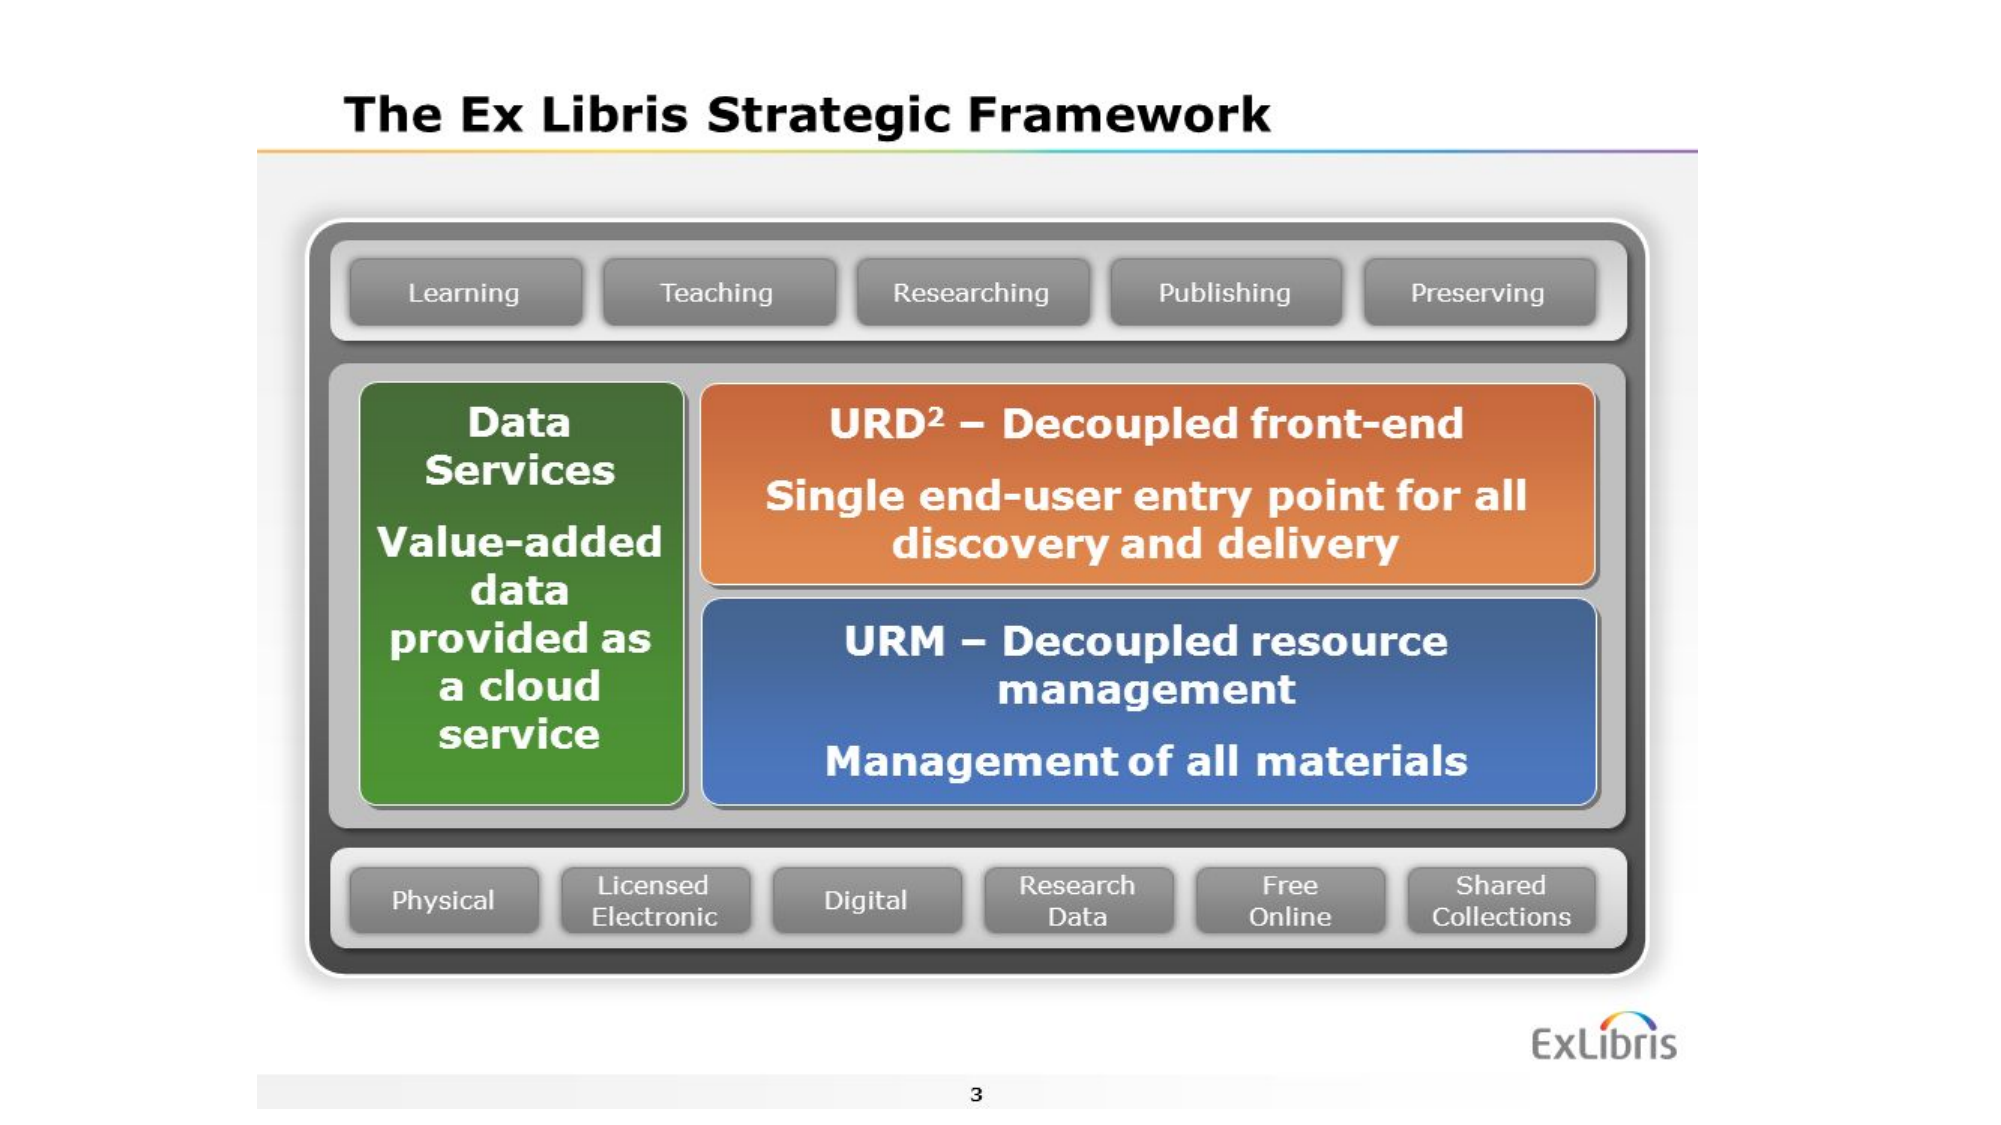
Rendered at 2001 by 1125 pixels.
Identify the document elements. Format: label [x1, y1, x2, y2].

picture [257, 29, 1698, 1109]
